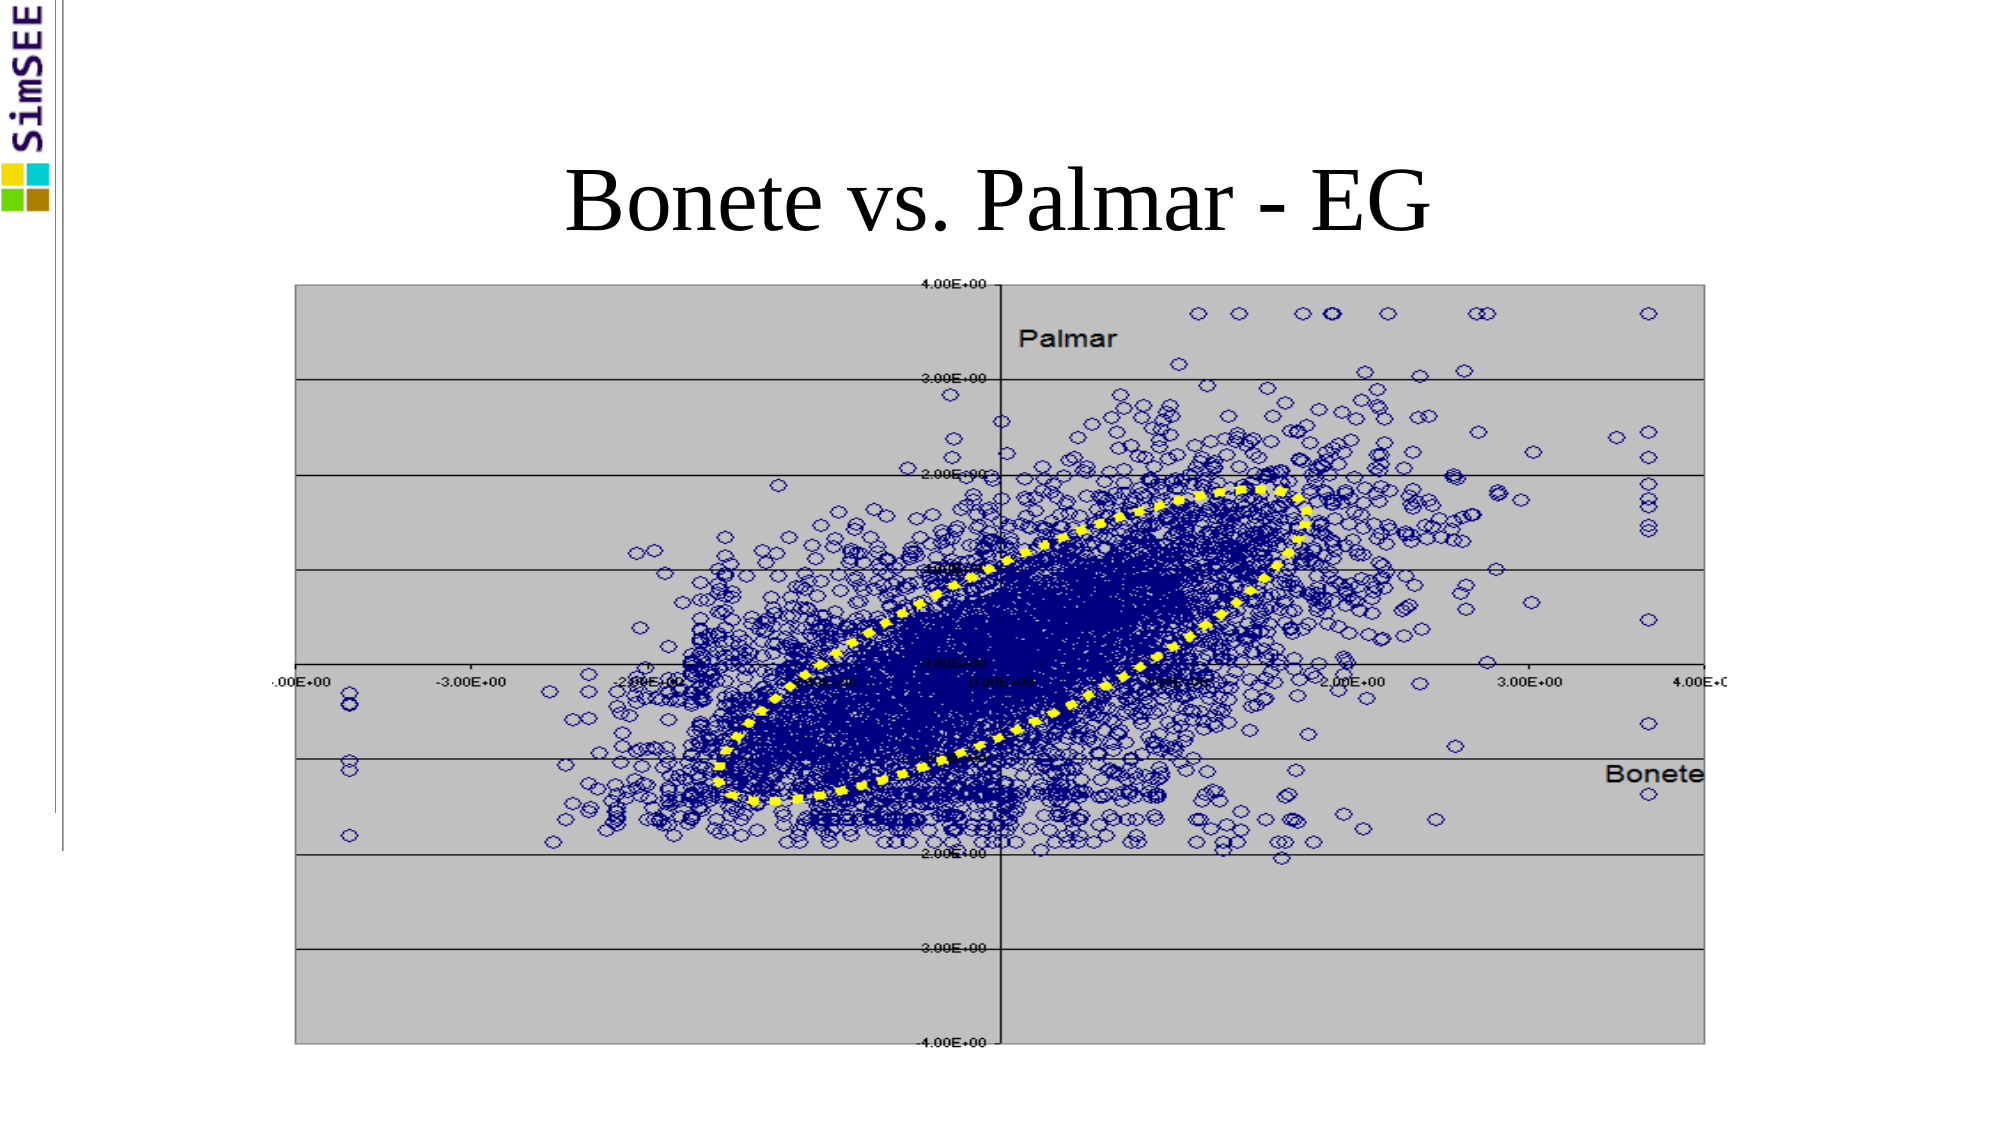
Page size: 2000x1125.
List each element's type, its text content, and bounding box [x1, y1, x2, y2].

picture [0, 5, 52, 154]
picture [272, 274, 1727, 1054]
title Bonete vs. Palmar - EG [149, 99, 1850, 288]
picture [0, 162, 51, 213]
